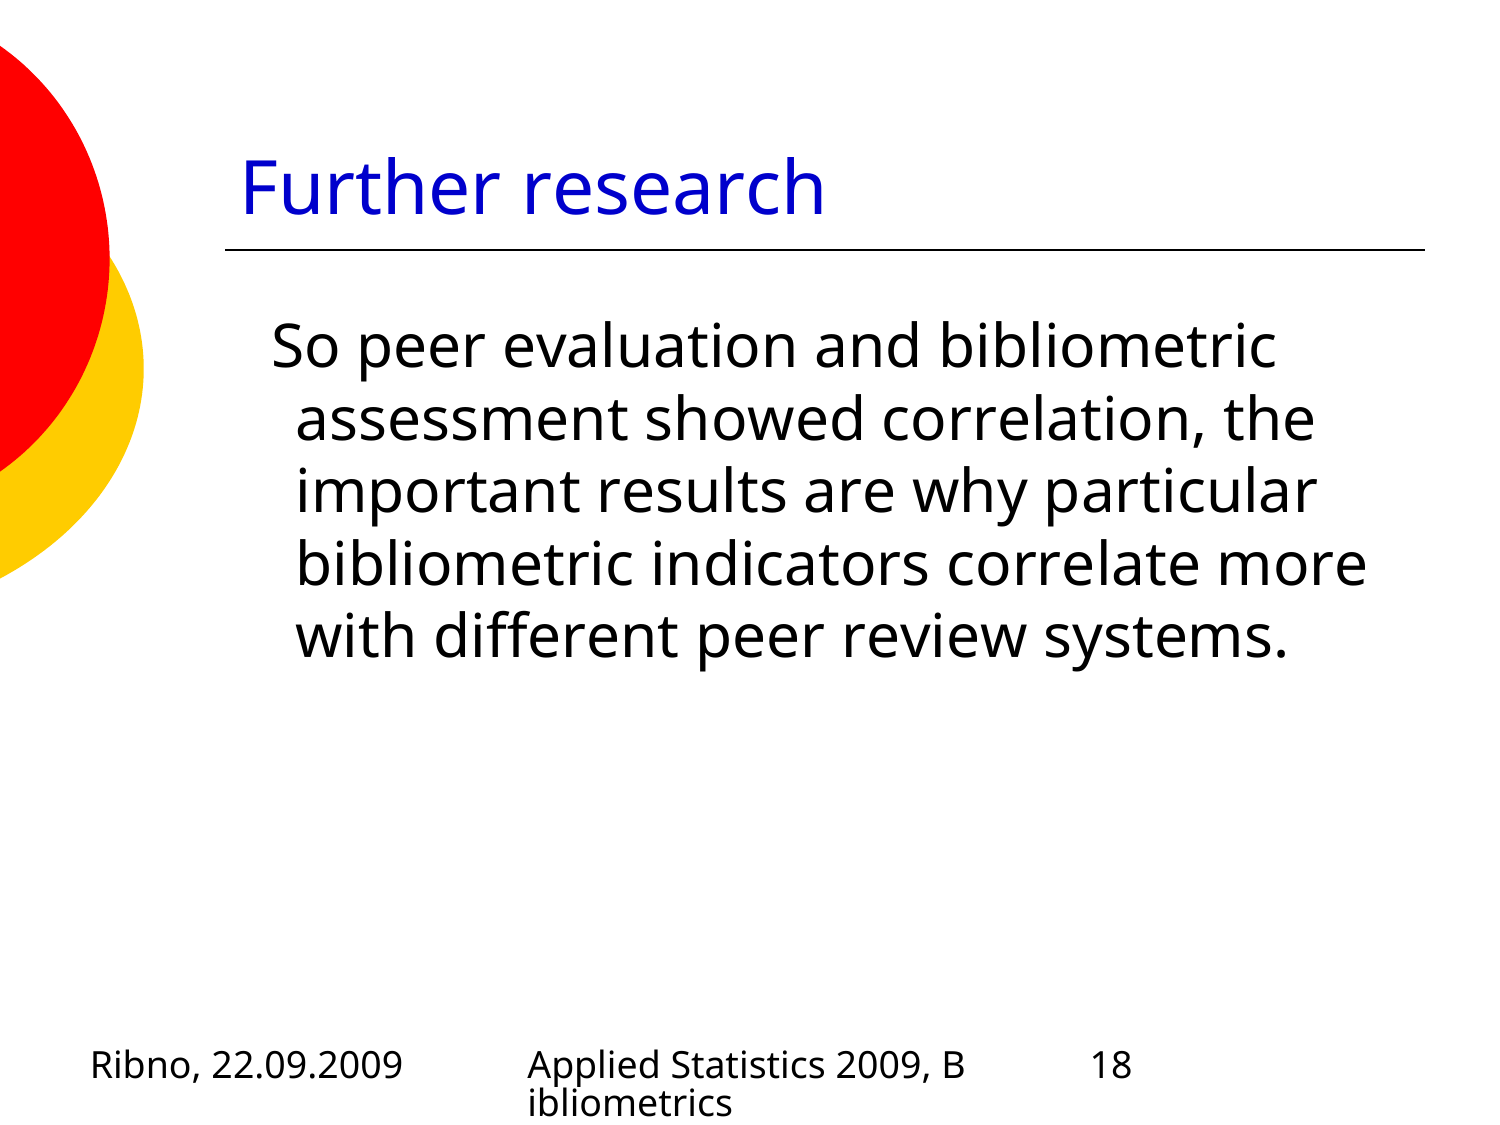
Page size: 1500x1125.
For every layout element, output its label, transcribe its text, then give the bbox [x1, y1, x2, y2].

list So peer evaluation and bibliometric assessment showed correlation, the important results are why particular bibliometric indicators correlate more with different peer review systems. [224, 299, 1425, 975]
title Further research [224, 49, 1425, 237]
